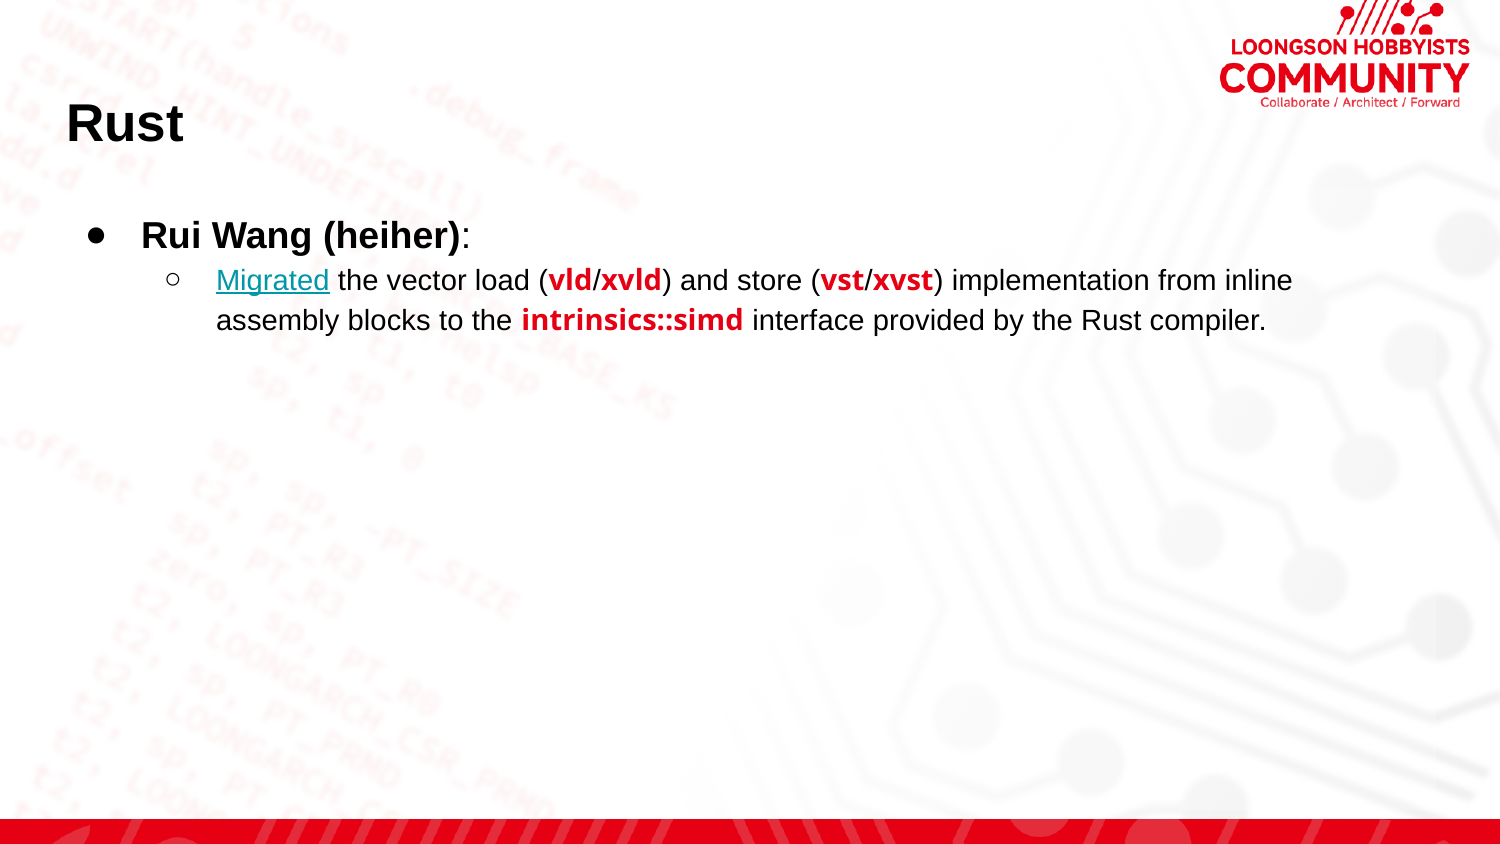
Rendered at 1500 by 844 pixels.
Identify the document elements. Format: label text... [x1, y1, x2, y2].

picture [0, 0, 1500, 844]
list Rui Wang (heiher): Migrated the vector load (vld/xvld) and store (vst/xvst) implementation from inline assembly blocks to the intrinsics::simd interface provided by the Rust compiler. [51, 189, 1437, 810]
title Rust [51, 72, 1449, 167]
